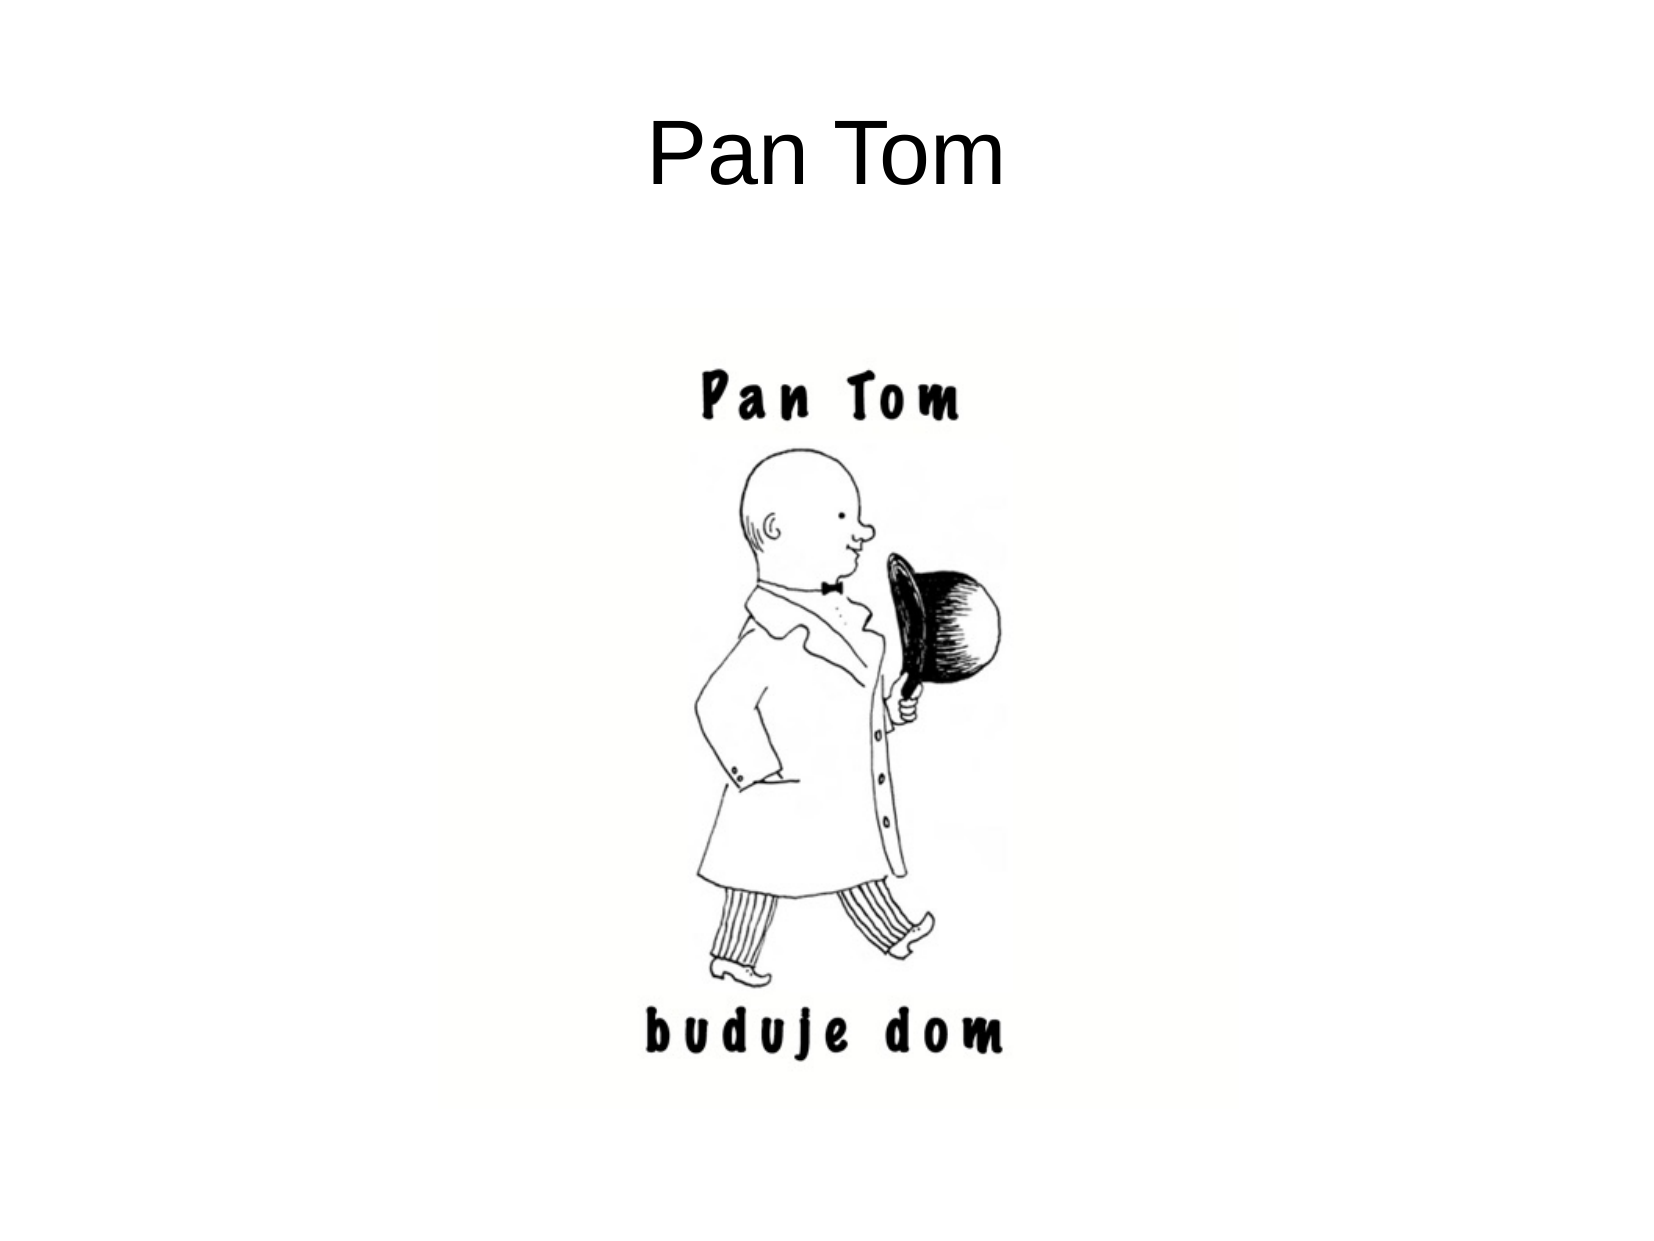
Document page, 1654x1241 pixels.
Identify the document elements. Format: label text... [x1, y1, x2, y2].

picture [438, 308, 1239, 1109]
title Pan Tom [82, 49, 1571, 257]
